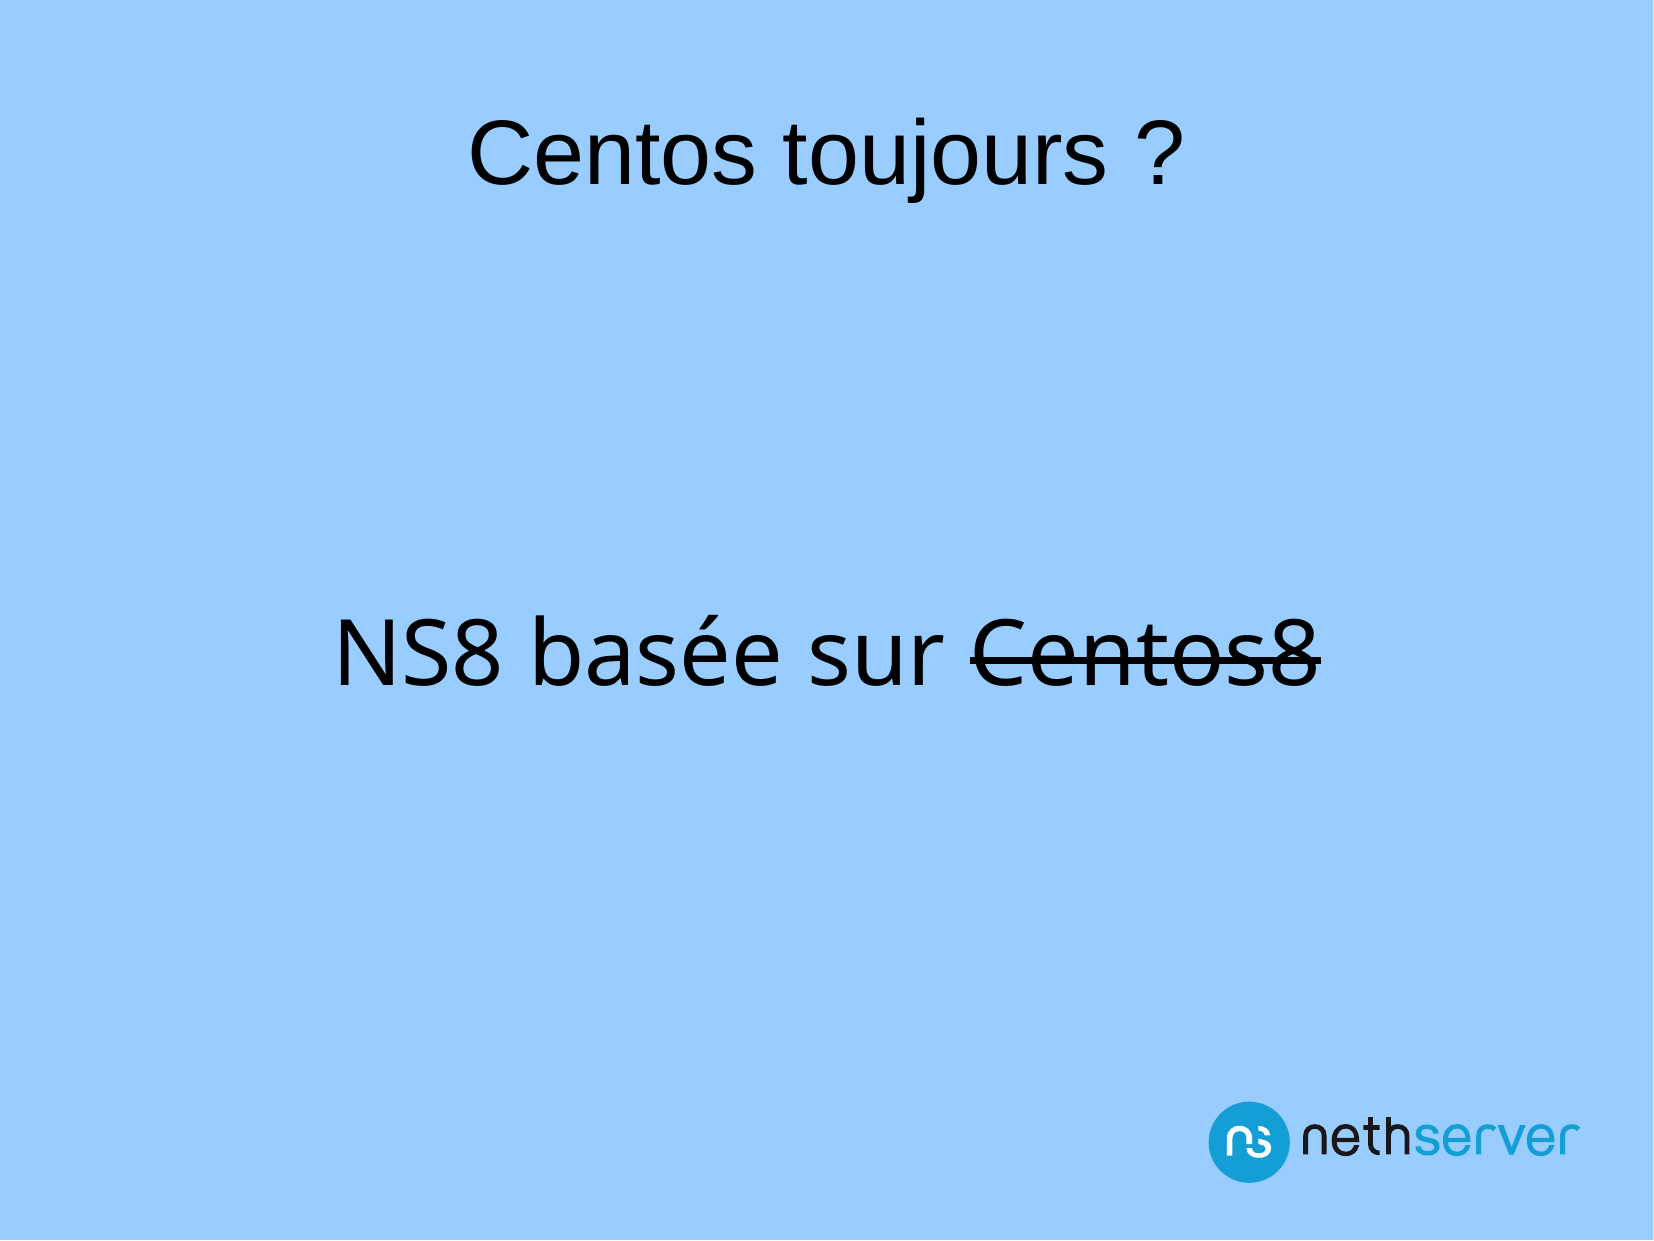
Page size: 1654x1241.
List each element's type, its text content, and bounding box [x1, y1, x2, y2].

picture [1015, 921, 1654, 1241]
subtitle NS8 basée sur Centos8 [82, 290, 1571, 1010]
title Centos toujours ? [82, 49, 1571, 257]
